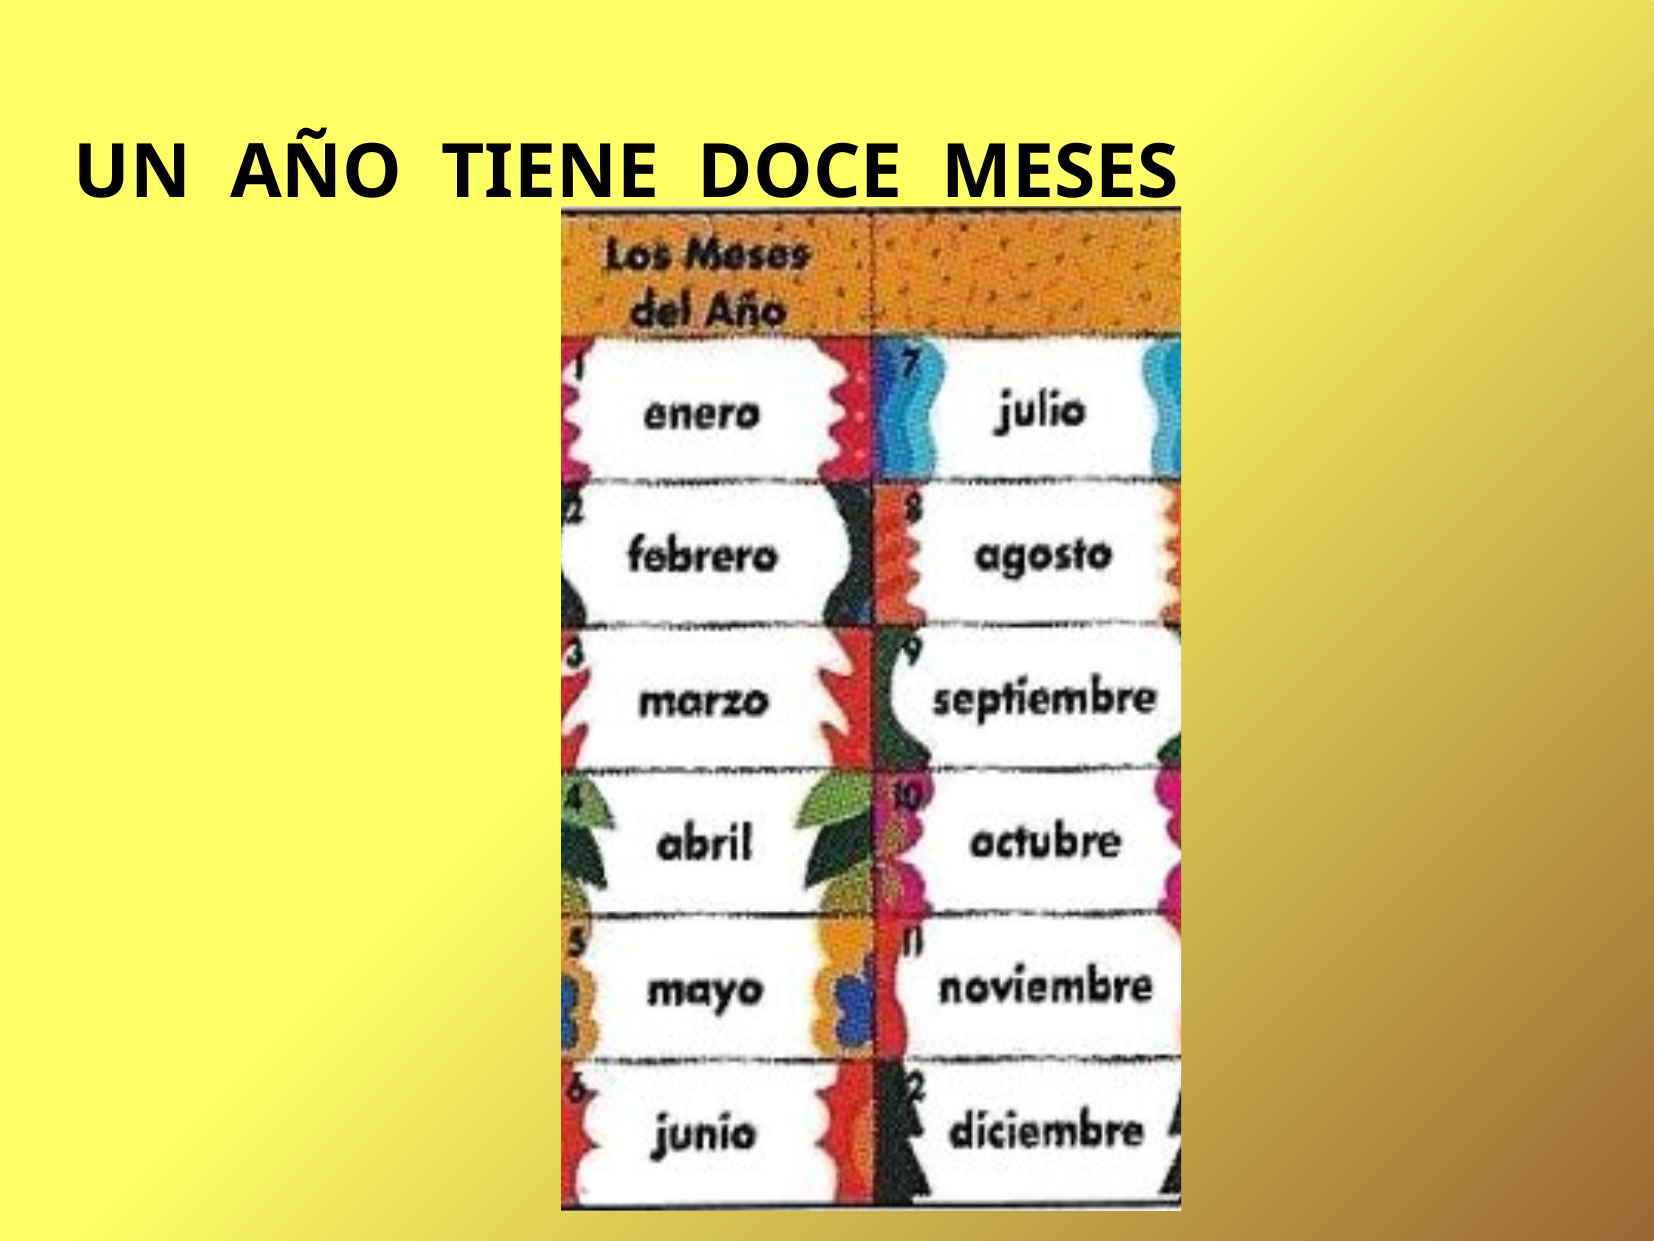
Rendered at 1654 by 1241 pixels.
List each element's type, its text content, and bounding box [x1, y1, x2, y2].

picture [561, 206, 1182, 1211]
text_box UN AÑO TIENE DOCE MESES [59, 59, 1565, 180]
